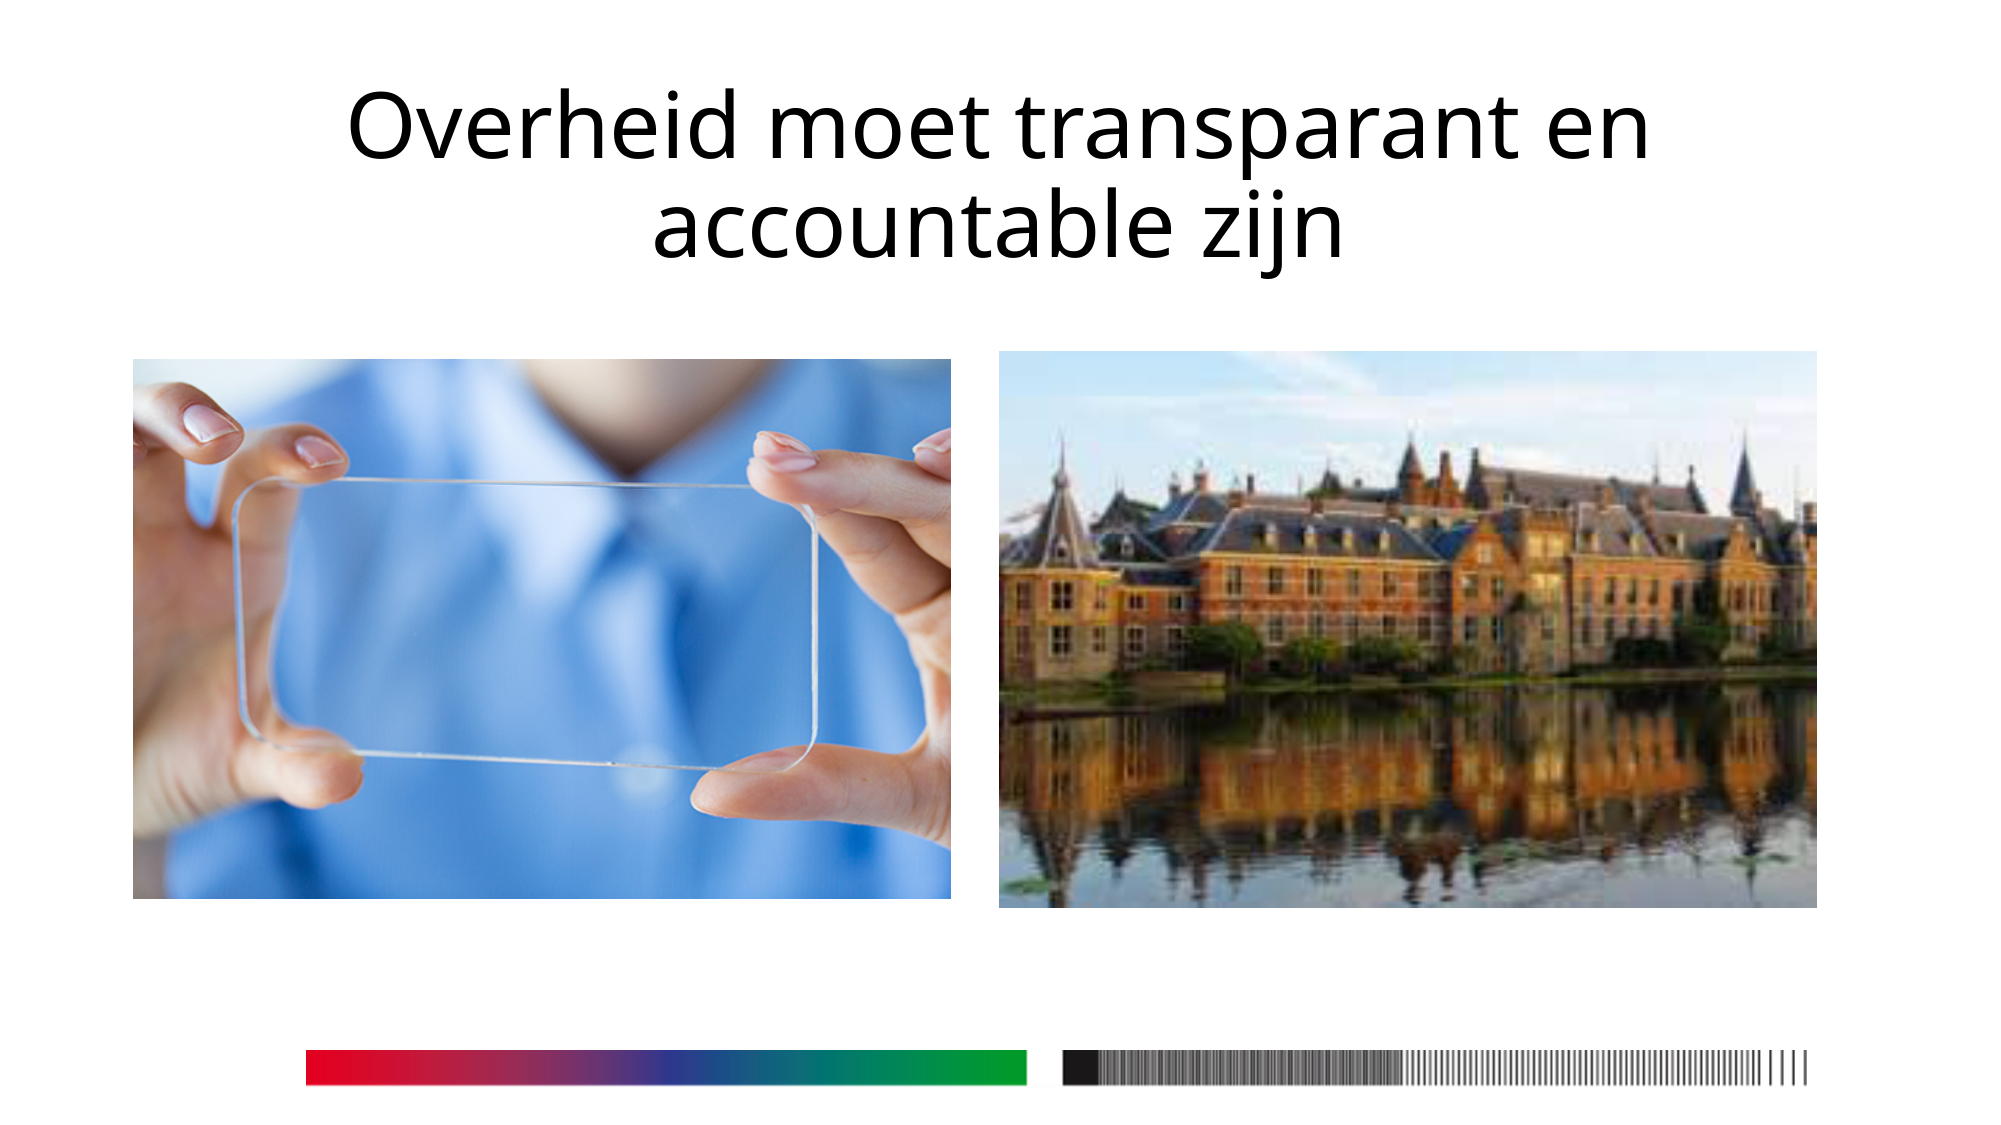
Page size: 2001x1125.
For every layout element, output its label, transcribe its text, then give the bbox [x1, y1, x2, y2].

picture [133, 359, 951, 900]
text_box Overheid moet transparant en accountable zijn [62, 72, 1938, 173]
picture [999, 351, 1817, 908]
picture [306, 1050, 1807, 1101]
